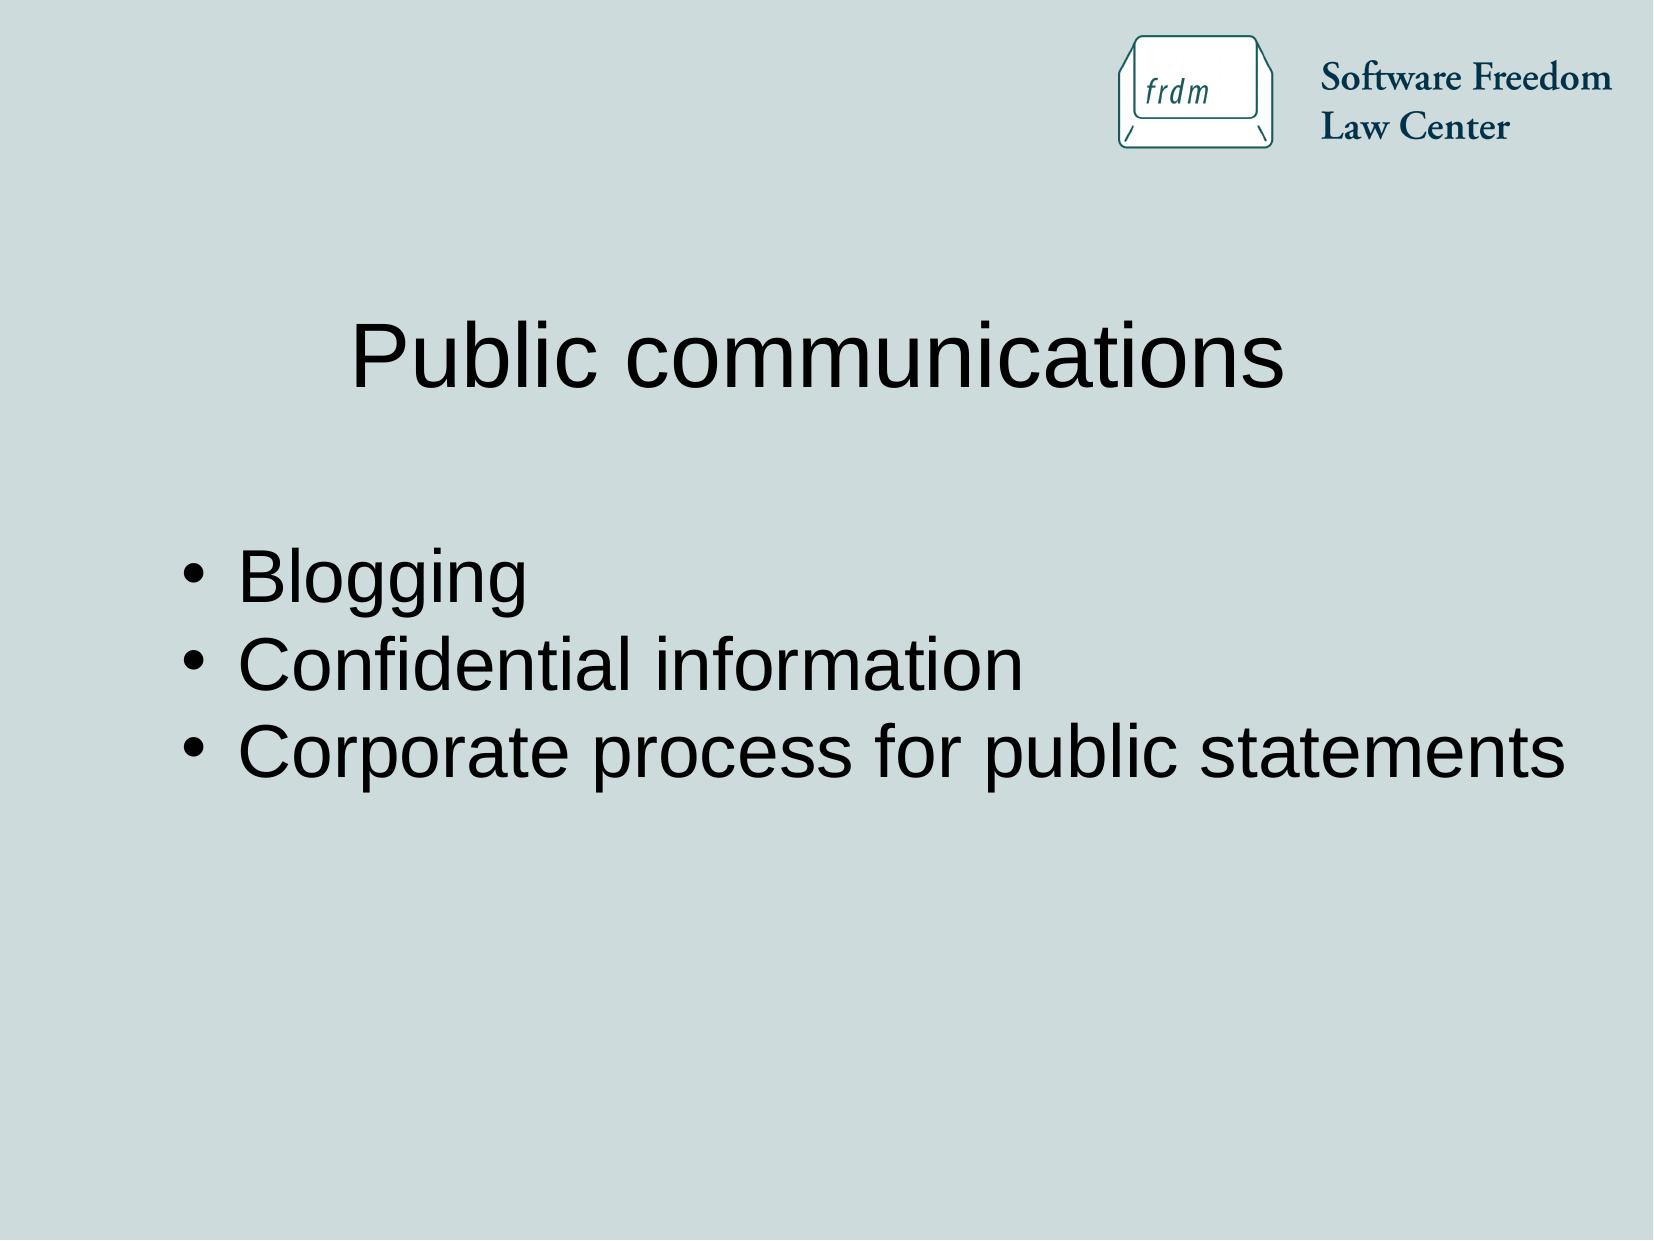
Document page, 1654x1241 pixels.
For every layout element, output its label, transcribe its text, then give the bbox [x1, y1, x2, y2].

title Public communications [75, 257, 1563, 451]
list Blogging Confidential information Corporate process for public statements [75, 531, 1576, 1088]
picture [1118, 35, 1613, 151]
